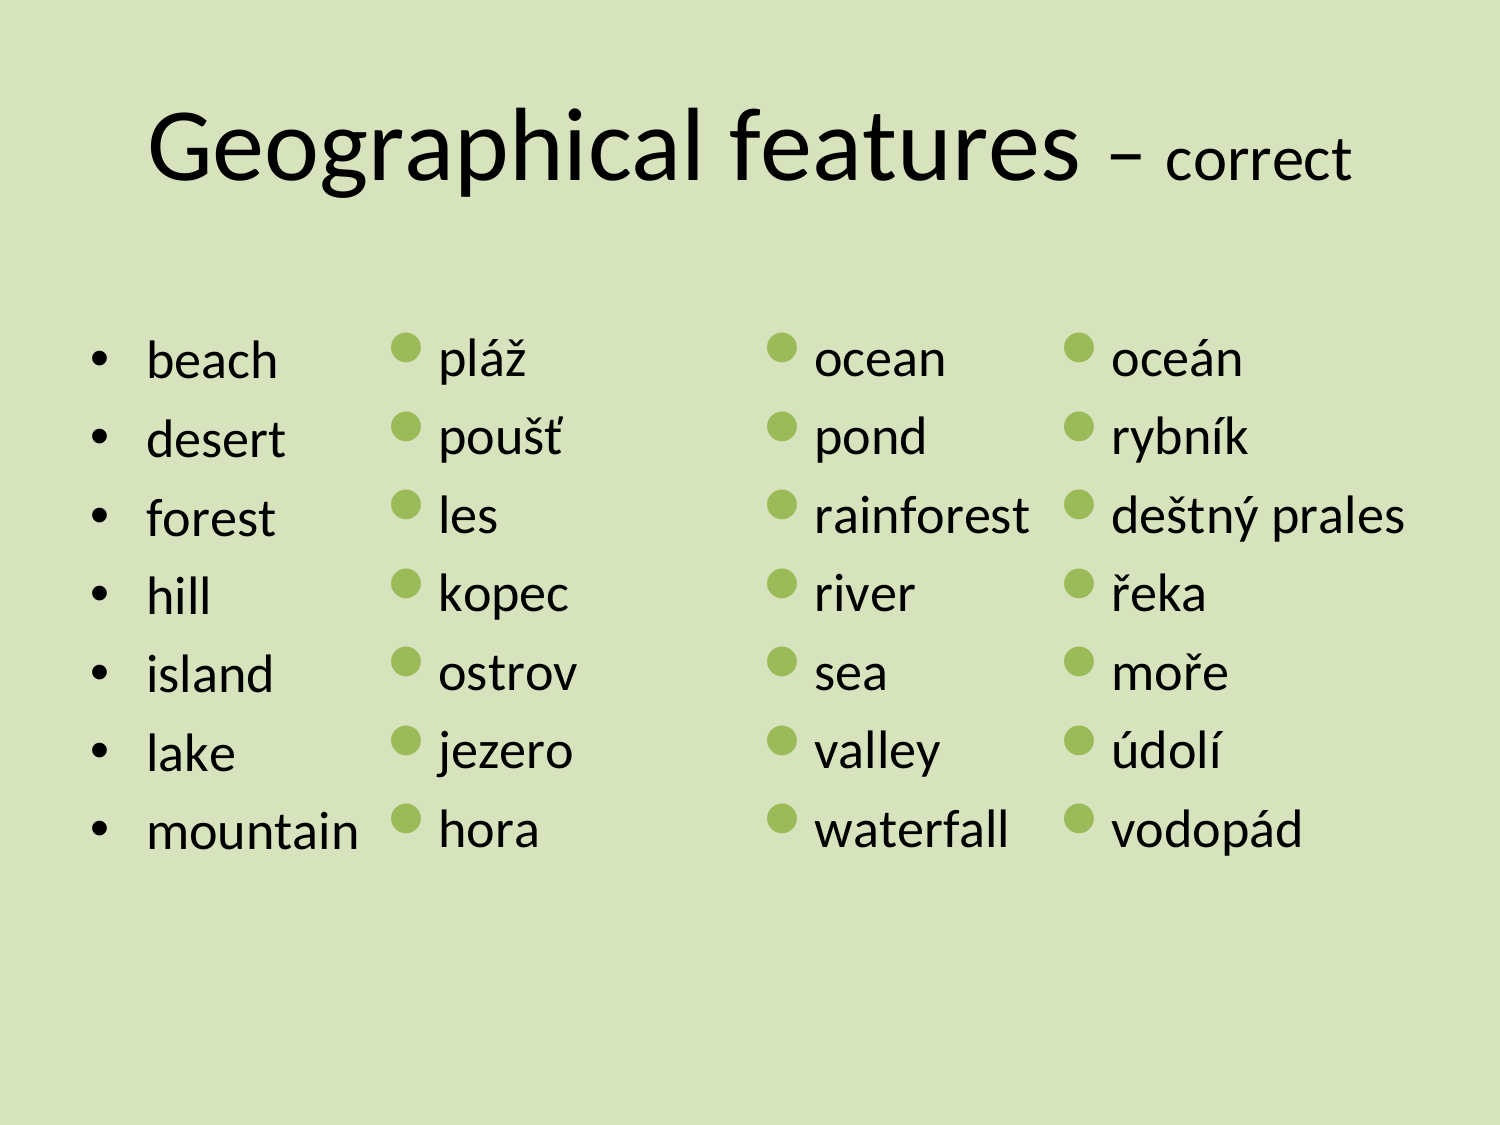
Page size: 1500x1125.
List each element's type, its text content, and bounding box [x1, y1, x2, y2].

text_box ocean pond rainforest river sea valley waterfall [748, 314, 1045, 1035]
text_box oceán rybník deštný prales řeka moře údolí vodopád [1045, 314, 1483, 1035]
list beach desert forest hill island lake mountain [75, 317, 396, 1038]
text_box pláž poušť les kopec ostrov jezero hora [372, 314, 693, 1035]
title Geographical features – correct [75, 45, 1426, 233]
